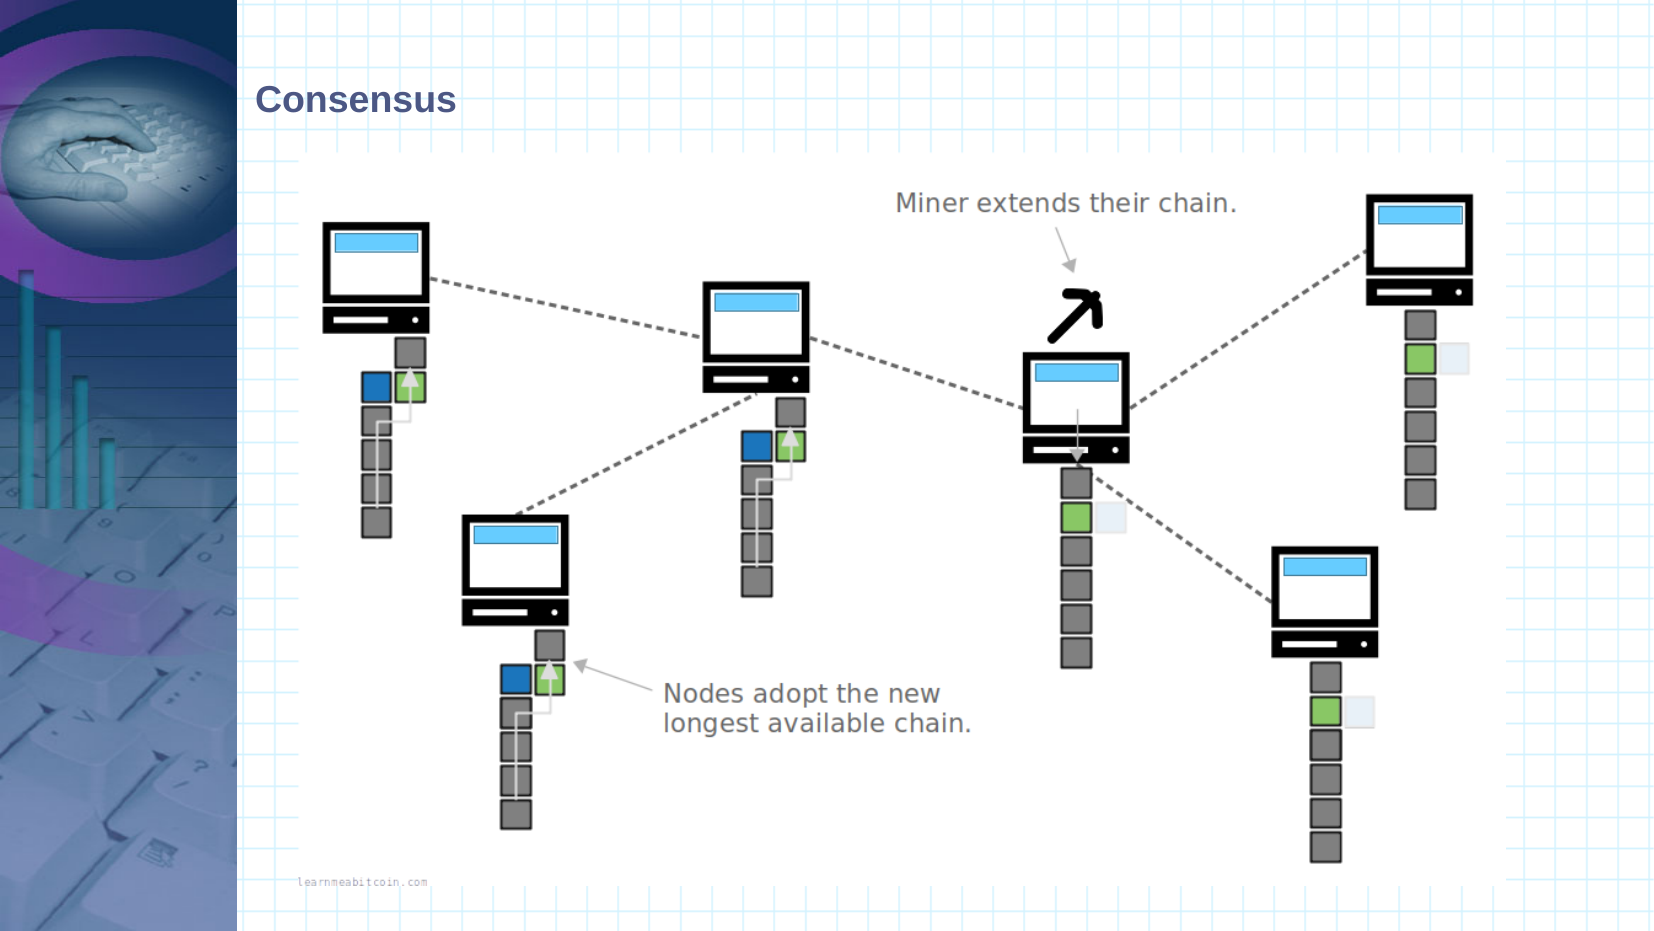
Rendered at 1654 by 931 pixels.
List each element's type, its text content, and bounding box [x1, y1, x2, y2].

picture [0, 0, 1654, 931]
title Consensus [254, 21, 1640, 178]
